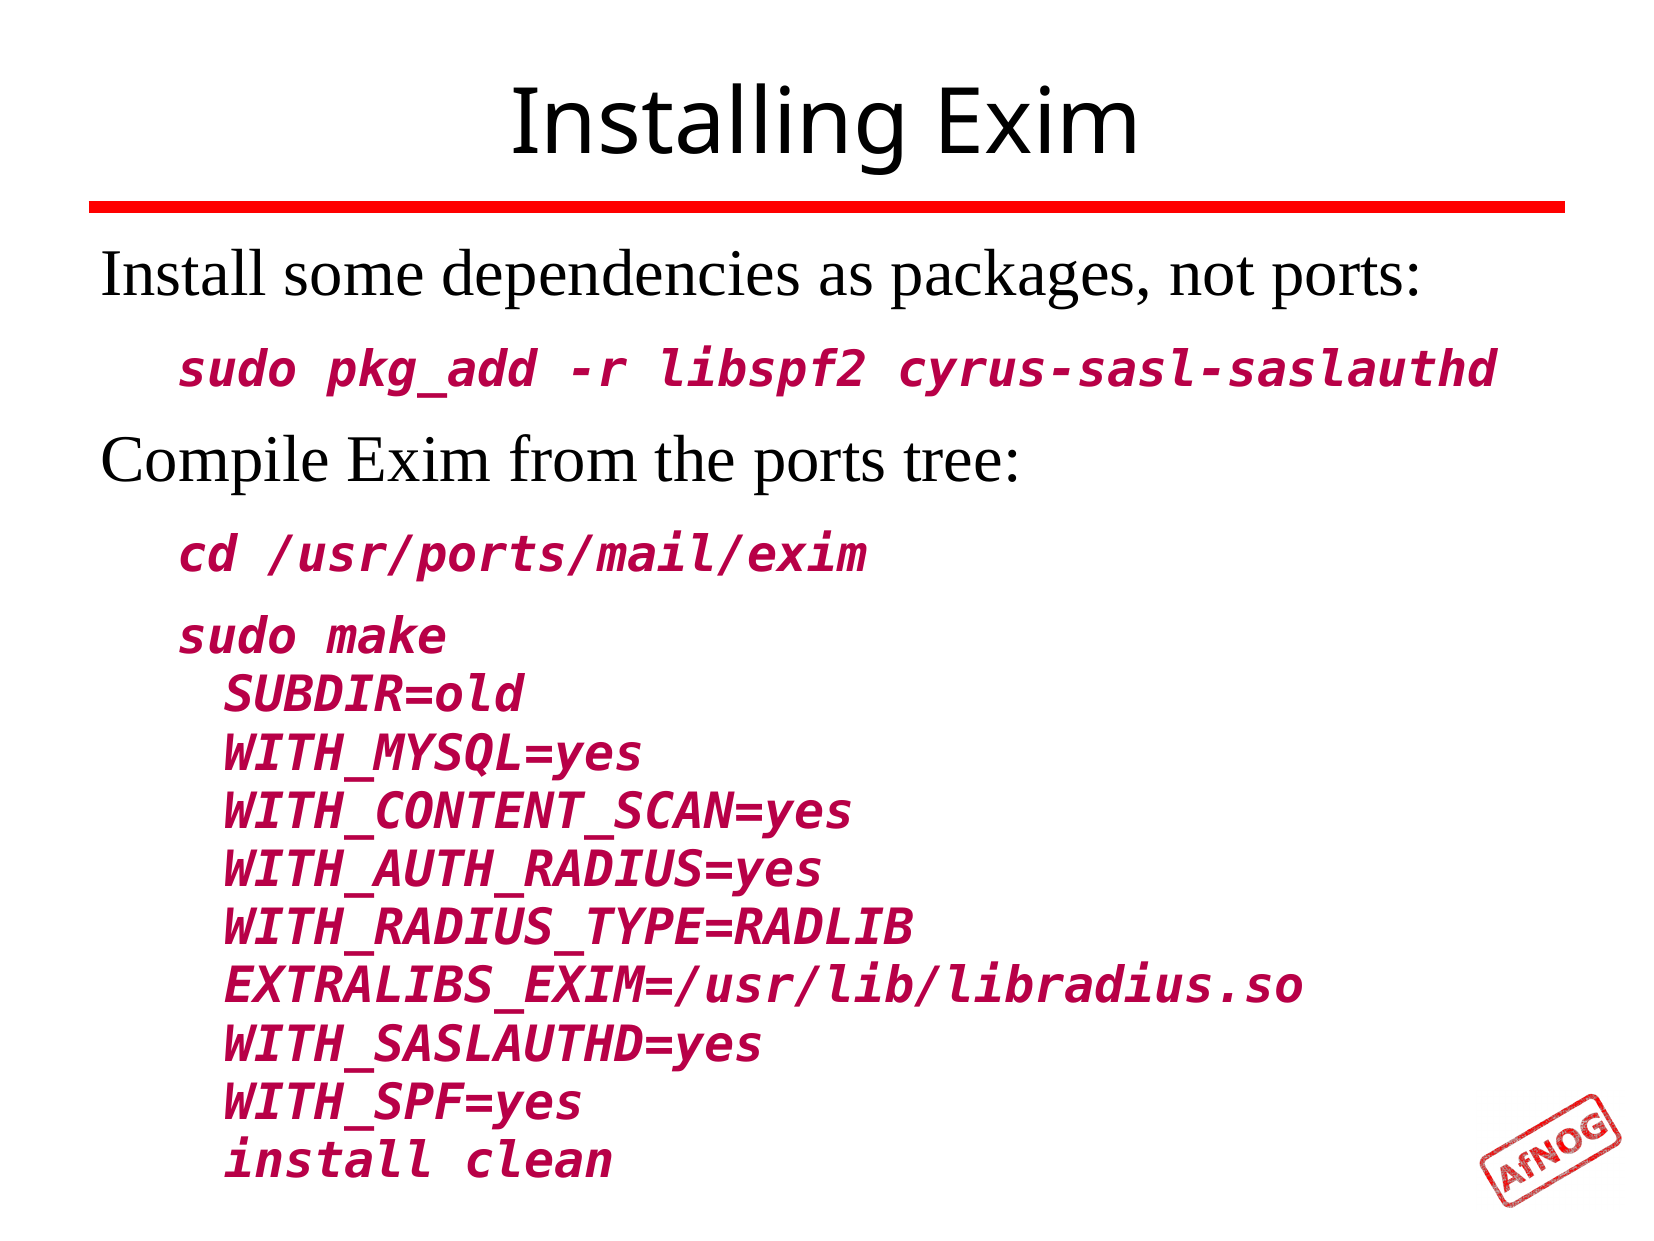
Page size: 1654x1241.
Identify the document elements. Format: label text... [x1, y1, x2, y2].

picture [1476, 1090, 1625, 1211]
title Installing Exim [88, 29, 1565, 207]
list Install some dependencies as packages, not ports: sudo pkg_add -r libspf2 cyrus-sasl-saslauthd Compile Exim from the ports tree: cd /usr/ports/mail/exim sudo make SUBDIR=old WITH_MYSQL=yes WITH_CONTENT_SCAN=yes WITH_AUTH_RADIUS=yes WITH_RADIUS_TYPE=RADLIB EXTRALIBS_EXIM=/usr/lib/libradius.so WITH_SASLAUTHD=yes WITH_SPF=yes install clean [82, 236, 1571, 1190]
